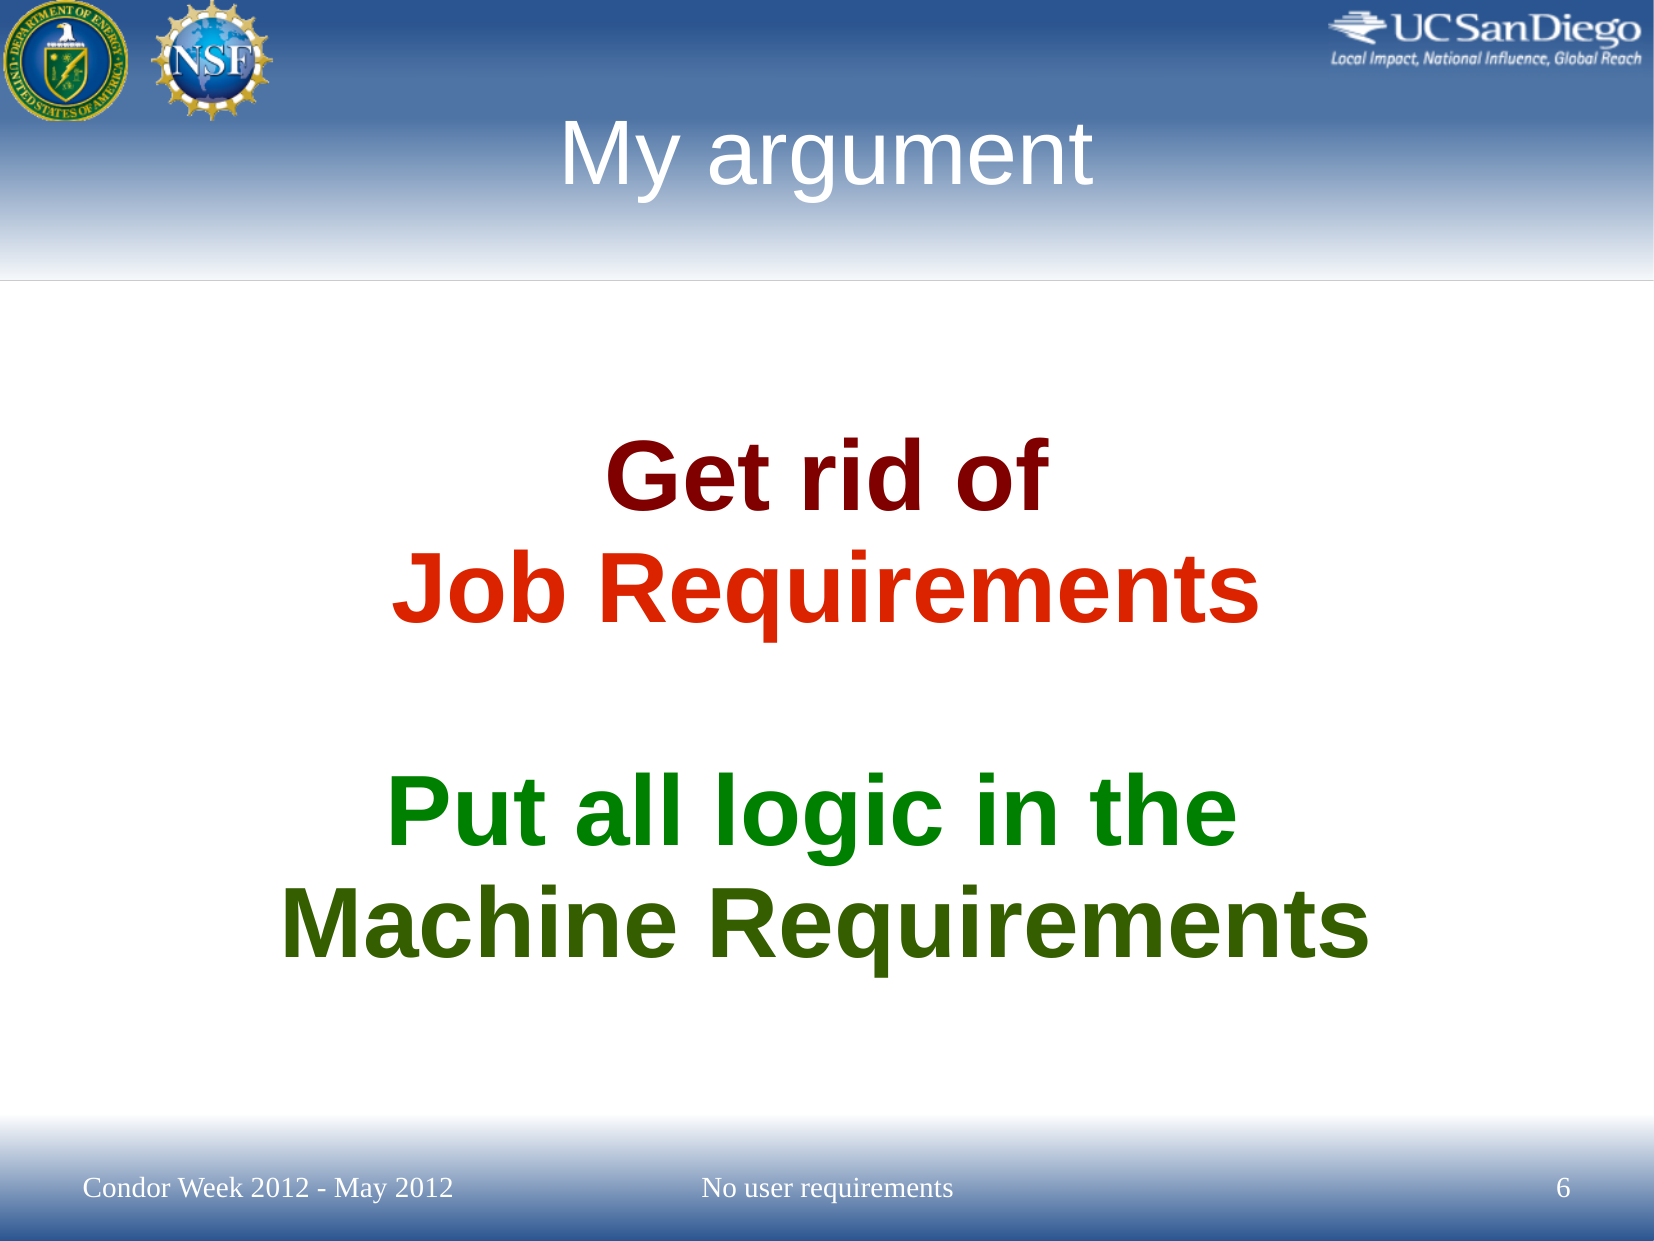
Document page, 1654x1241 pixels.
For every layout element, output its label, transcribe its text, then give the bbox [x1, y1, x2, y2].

title My argument [82, 49, 1571, 257]
picture [0, 0, 1654, 288]
subtitle Get rid of Job Requirements Put all logic in the Machine Requirements [82, 297, 1571, 1102]
